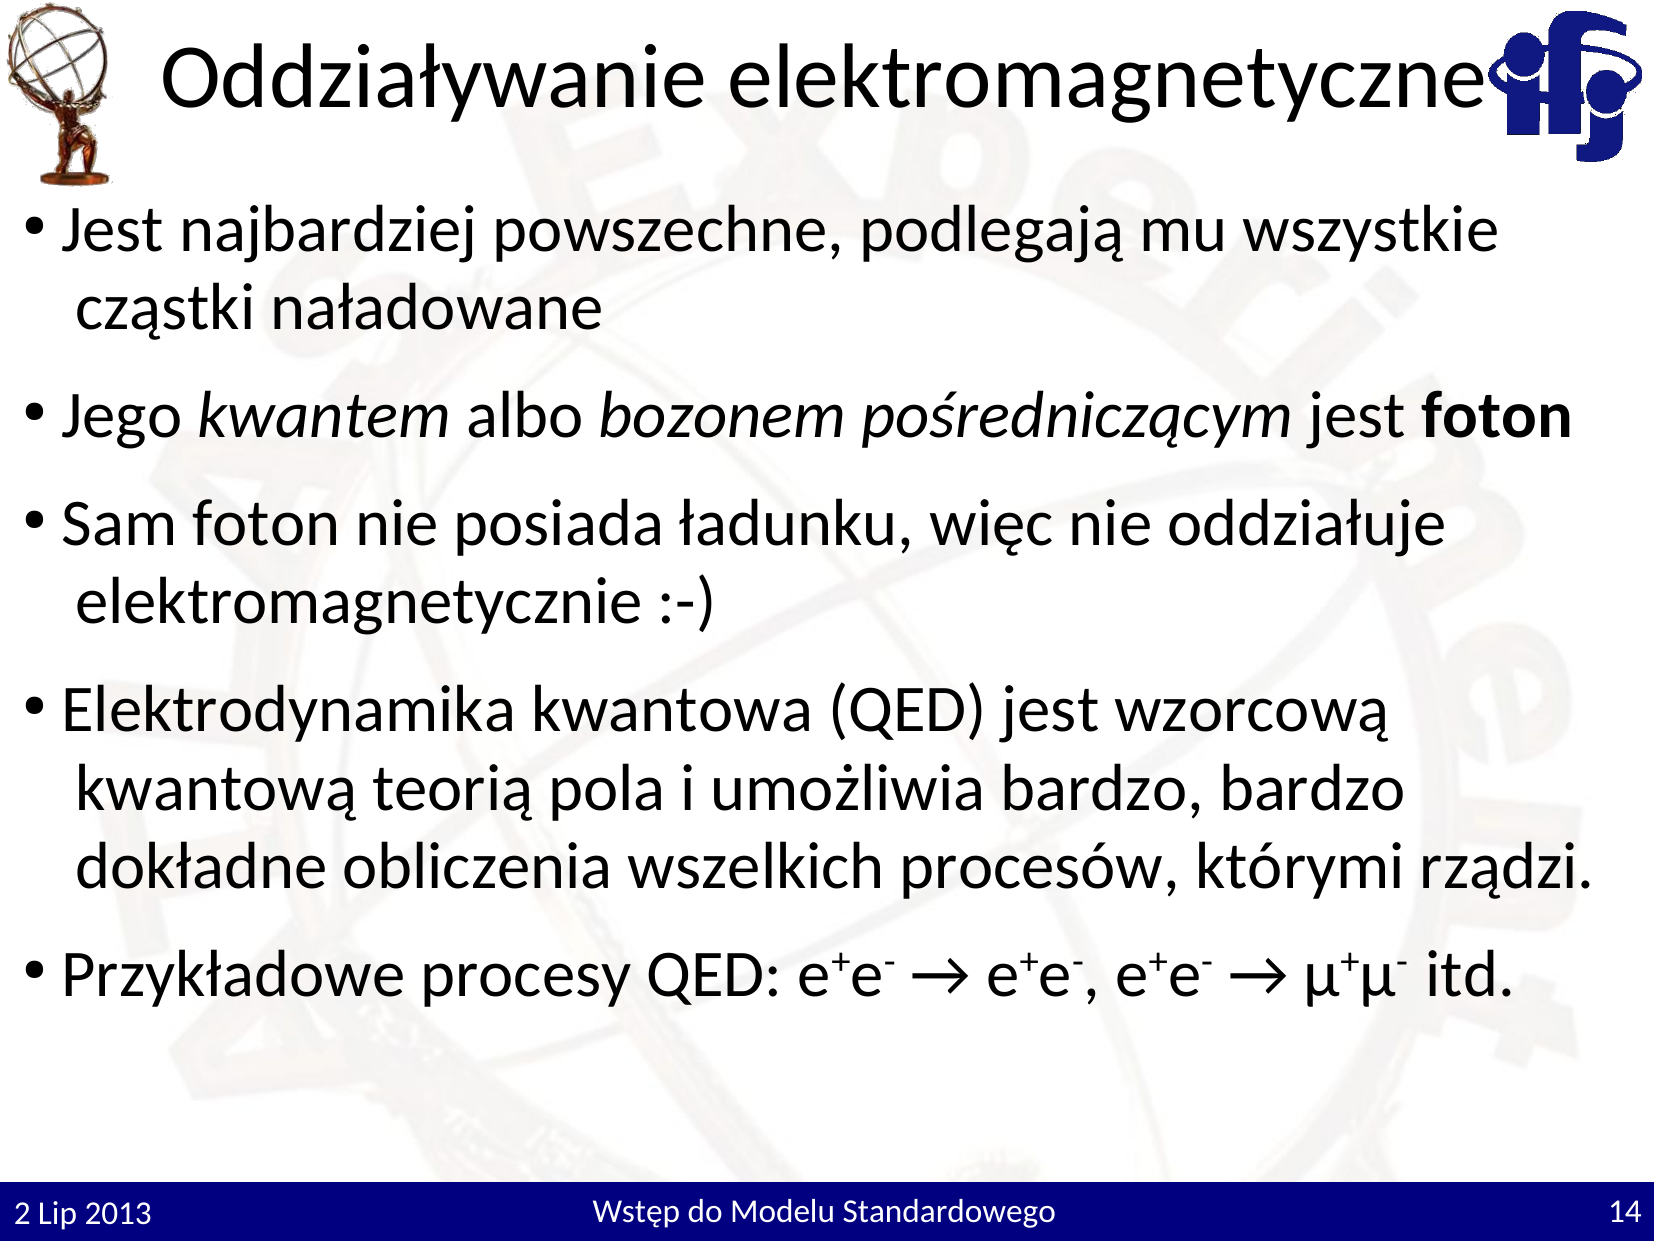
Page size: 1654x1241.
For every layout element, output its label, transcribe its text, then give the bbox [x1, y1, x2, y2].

title Oddziaływanie elektromagnetyczne [75, 0, 1575, 150]
picture [0, 0, 1654, 1182]
list Jest najbardziej powszechne, podlegają mu wszystkie cząstki naładowane Jego kwantem albo bozonem pośredniczącym jest foton Sam foton nie posiada ładunku, więc nie oddziałuje elektromagnetycznie :-) Elektrodynamika kwantowa (QED) jest wzorcową kwantową teorią pola i umożliwia bardzo, bardzo dokładne obliczenia wszelkich procesów, którymi rządzi. Przykładowe procesy QED: e+e- → e+e-, e+e- → μ+μ- itd. [19, 187, 1636, 1171]
